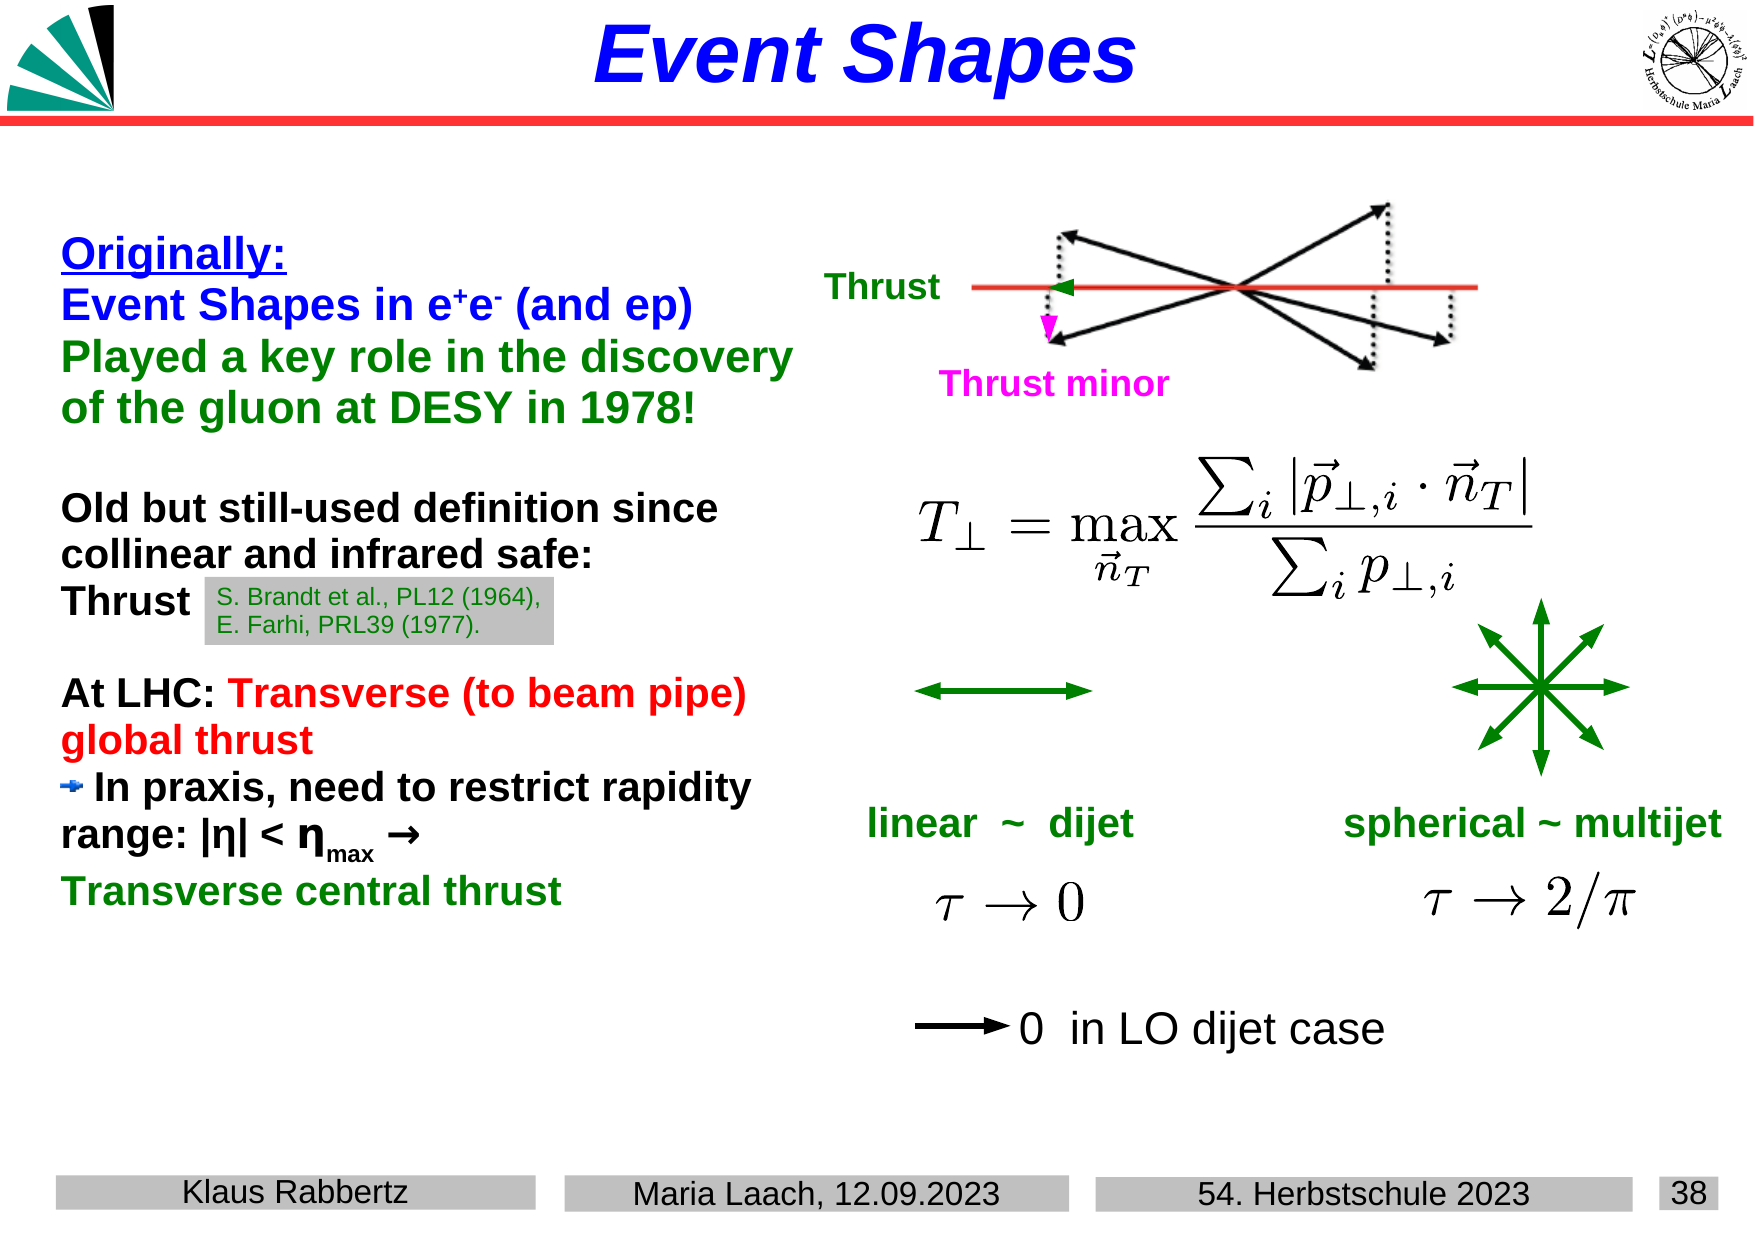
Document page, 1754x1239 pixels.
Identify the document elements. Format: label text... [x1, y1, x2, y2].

picture [954, 188, 1499, 394]
text_box linear ~ dijet [854, 793, 1162, 853]
text_box Thrust minor [926, 356, 1182, 411]
picture [7, 5, 114, 112]
text_box spherical ~ multijet [1331, 793, 1735, 853]
text_box 0 in LO dijet case [866, 997, 1399, 1061]
picture [1422, 871, 1639, 930]
title Event Shapes [120, 0, 1612, 107]
picture [917, 456, 1533, 599]
text_box S. Brandt et al., PL12 (1964), E. Farhi, PRL39 (1977). [204, 576, 554, 645]
text_box Originally: Event Shapes in e+e- (and ep) Played a key role in the discovery of the gluon at DESY in 1978! Old but still-used definition since collinear and infrared safe: Thrust At LHC: Transverse (to beam pipe) global thrust In praxis, need to restrict rapidity range: |η| < ηmax → Transverse central thrust [48, 222, 811, 920]
text_box Thrust [812, 259, 953, 314]
picture [934, 882, 1086, 921]
picture [1643, 10, 1747, 110]
